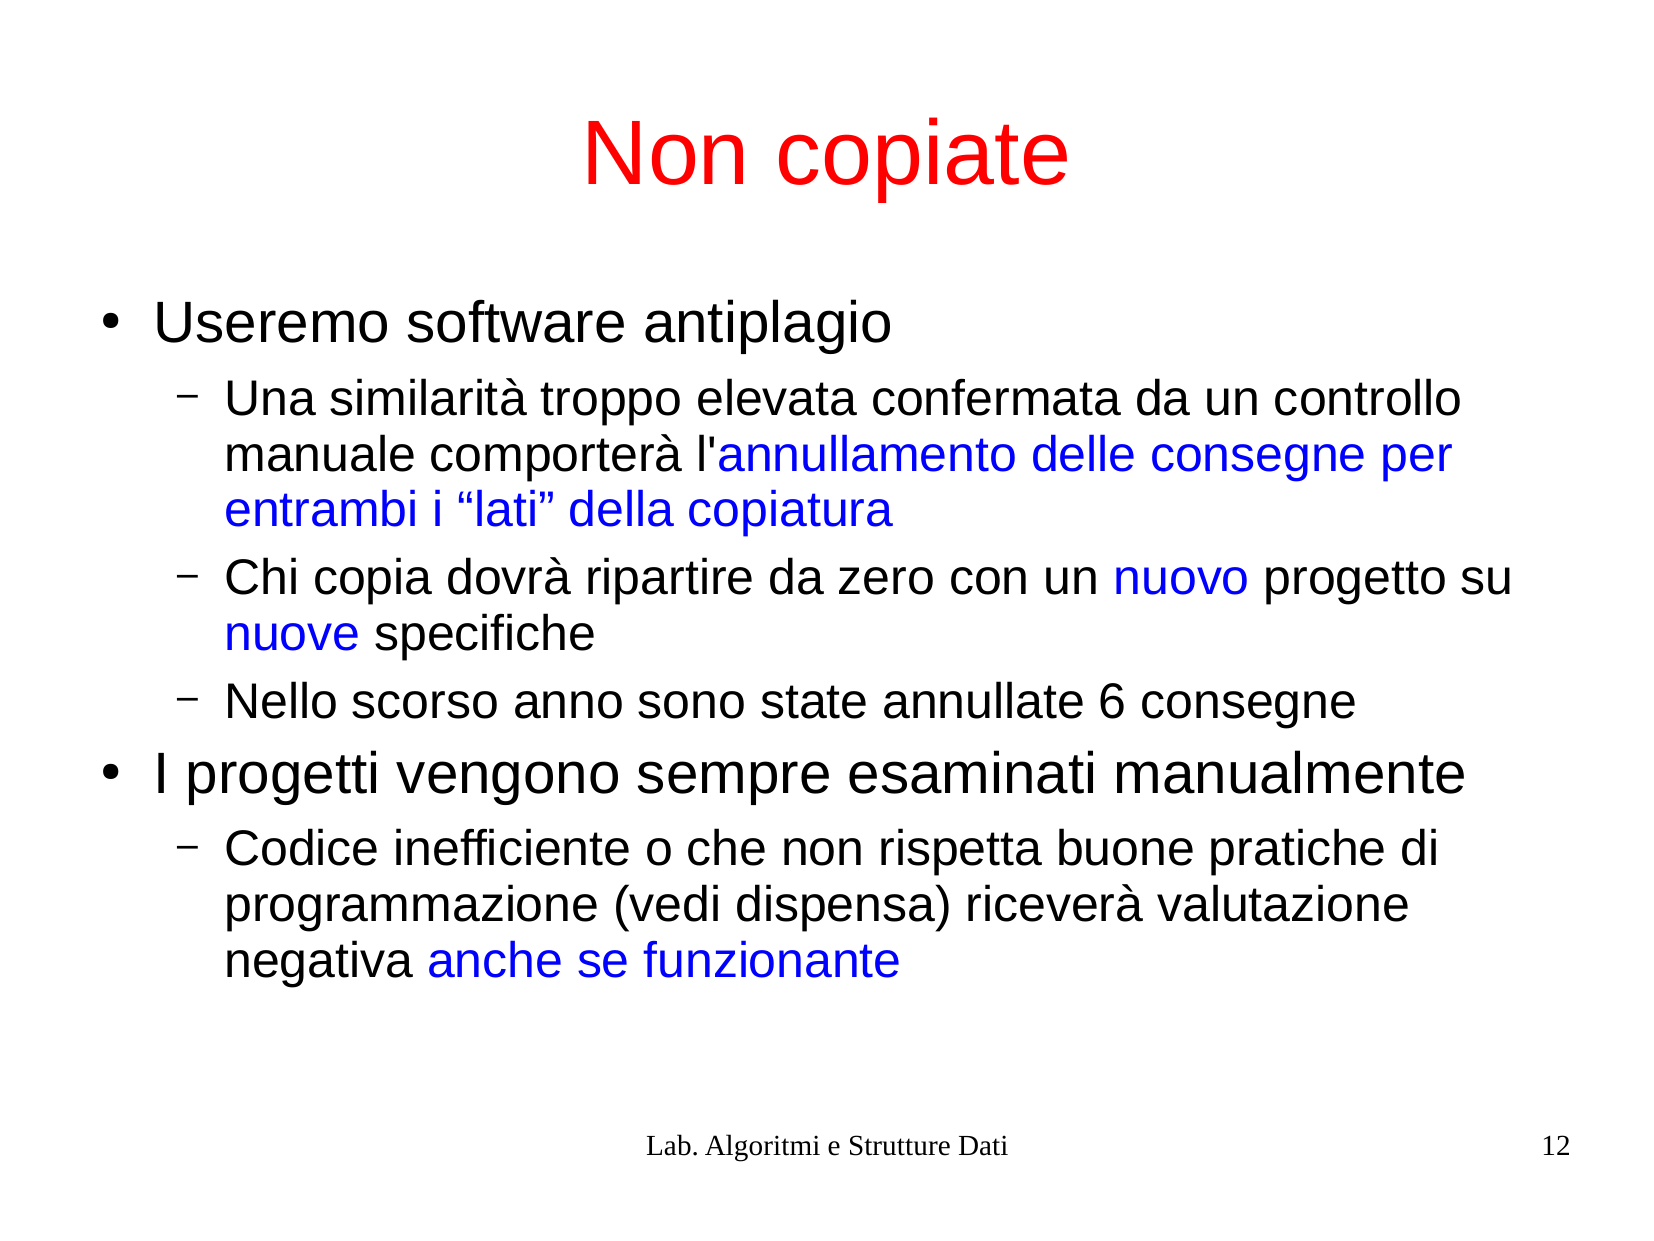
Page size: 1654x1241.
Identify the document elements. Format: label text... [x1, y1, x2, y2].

list Useremo software antiplagio Una similarità troppo elevata confermata da un controllo manuale comporterà l'annullamento delle consegne per entrambi i “lati” della copiatura Chi copia dovrà ripartire da zero con un nuovo progetto su nuove specifiche Nello scorso anno sono state annullate 6 consegne I progetti vengono sempre esaminati manualmente Codice inefficiente o che non rispetta buone pratiche di programmazione (vedi dispensa) riceverà valutazione negativa anche se funzionante [82, 290, 1571, 1109]
title Non copiate [82, 49, 1571, 257]
